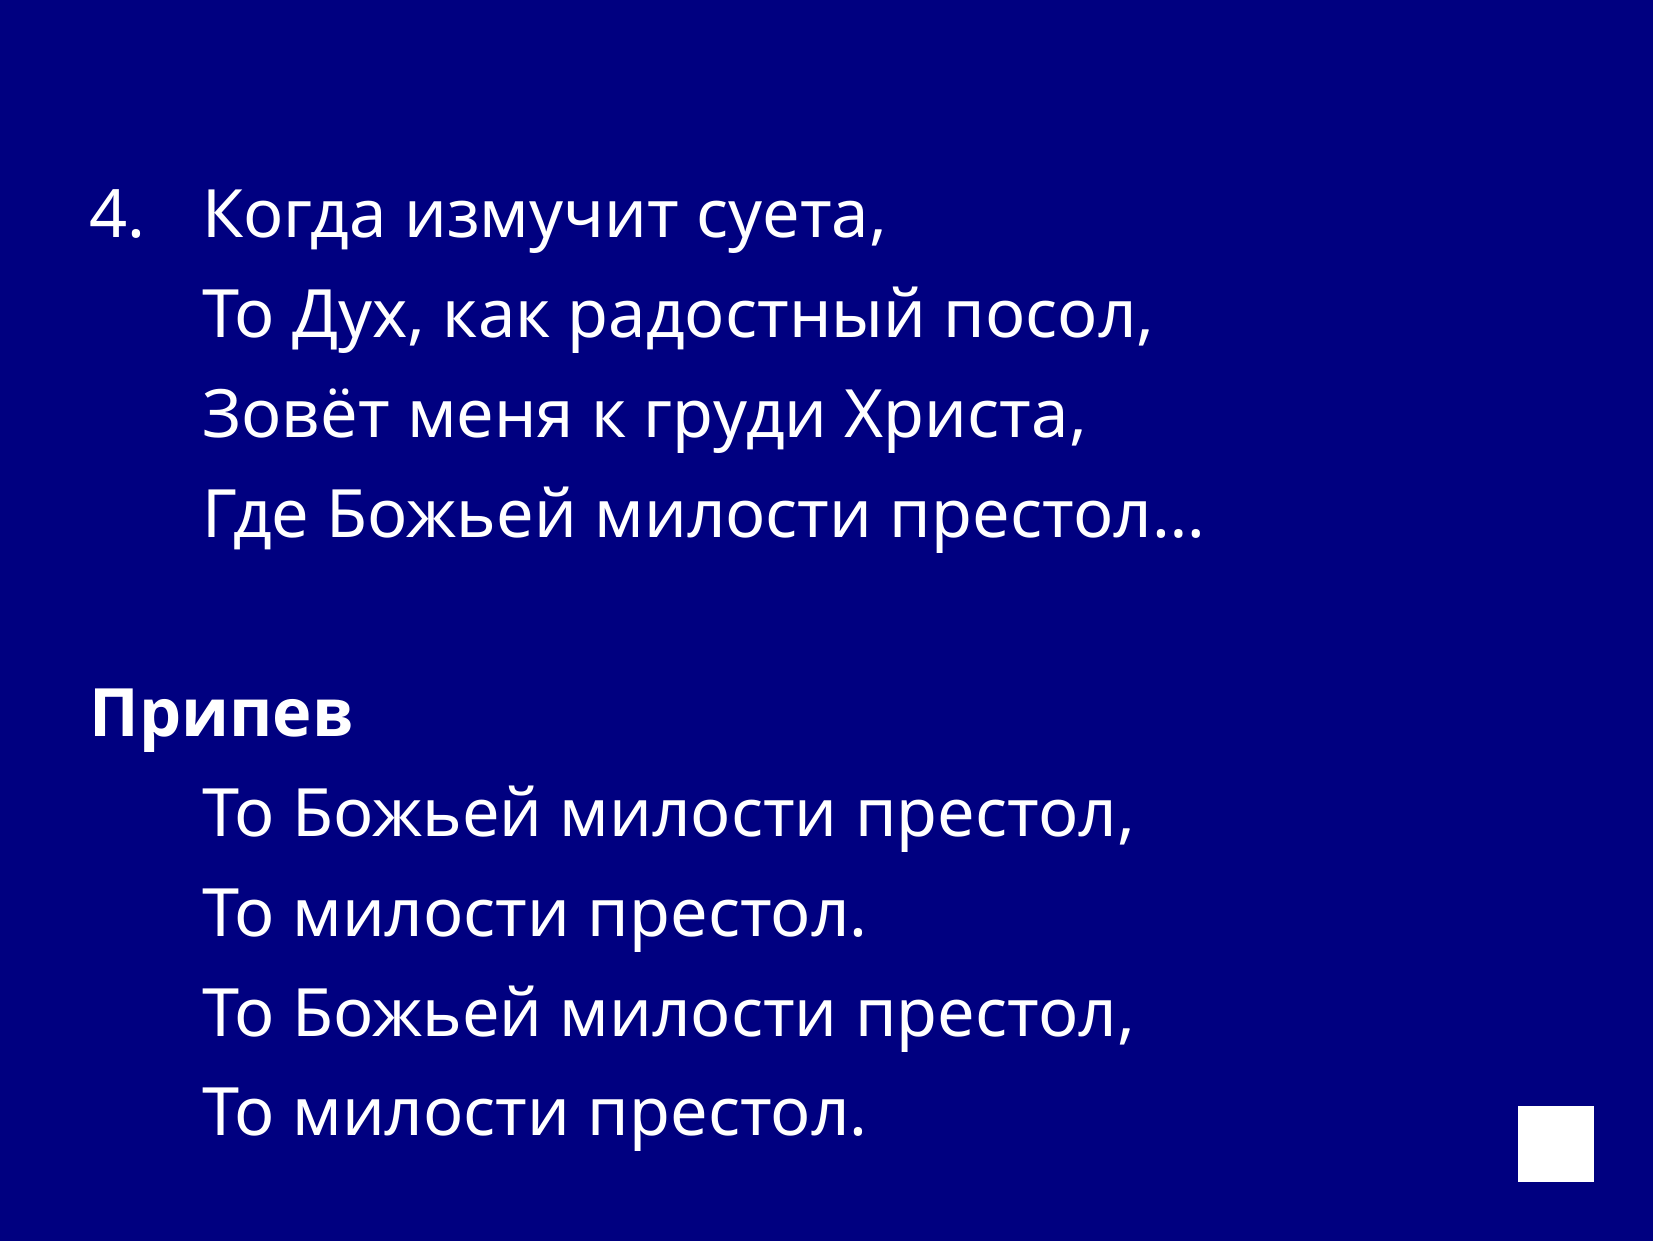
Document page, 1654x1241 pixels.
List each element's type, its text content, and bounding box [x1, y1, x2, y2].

text_box [1518, 1106, 1594, 1182]
text_box 4. Когда измучит суета, То Дух, как радостный посол, Зовёт меня к груди Христа, Где Божьей милости престол… Припев То Божьей милости престол, То милости престол. То Божьей милости престол, То милости престол. [75, 150, 1576, 1163]
